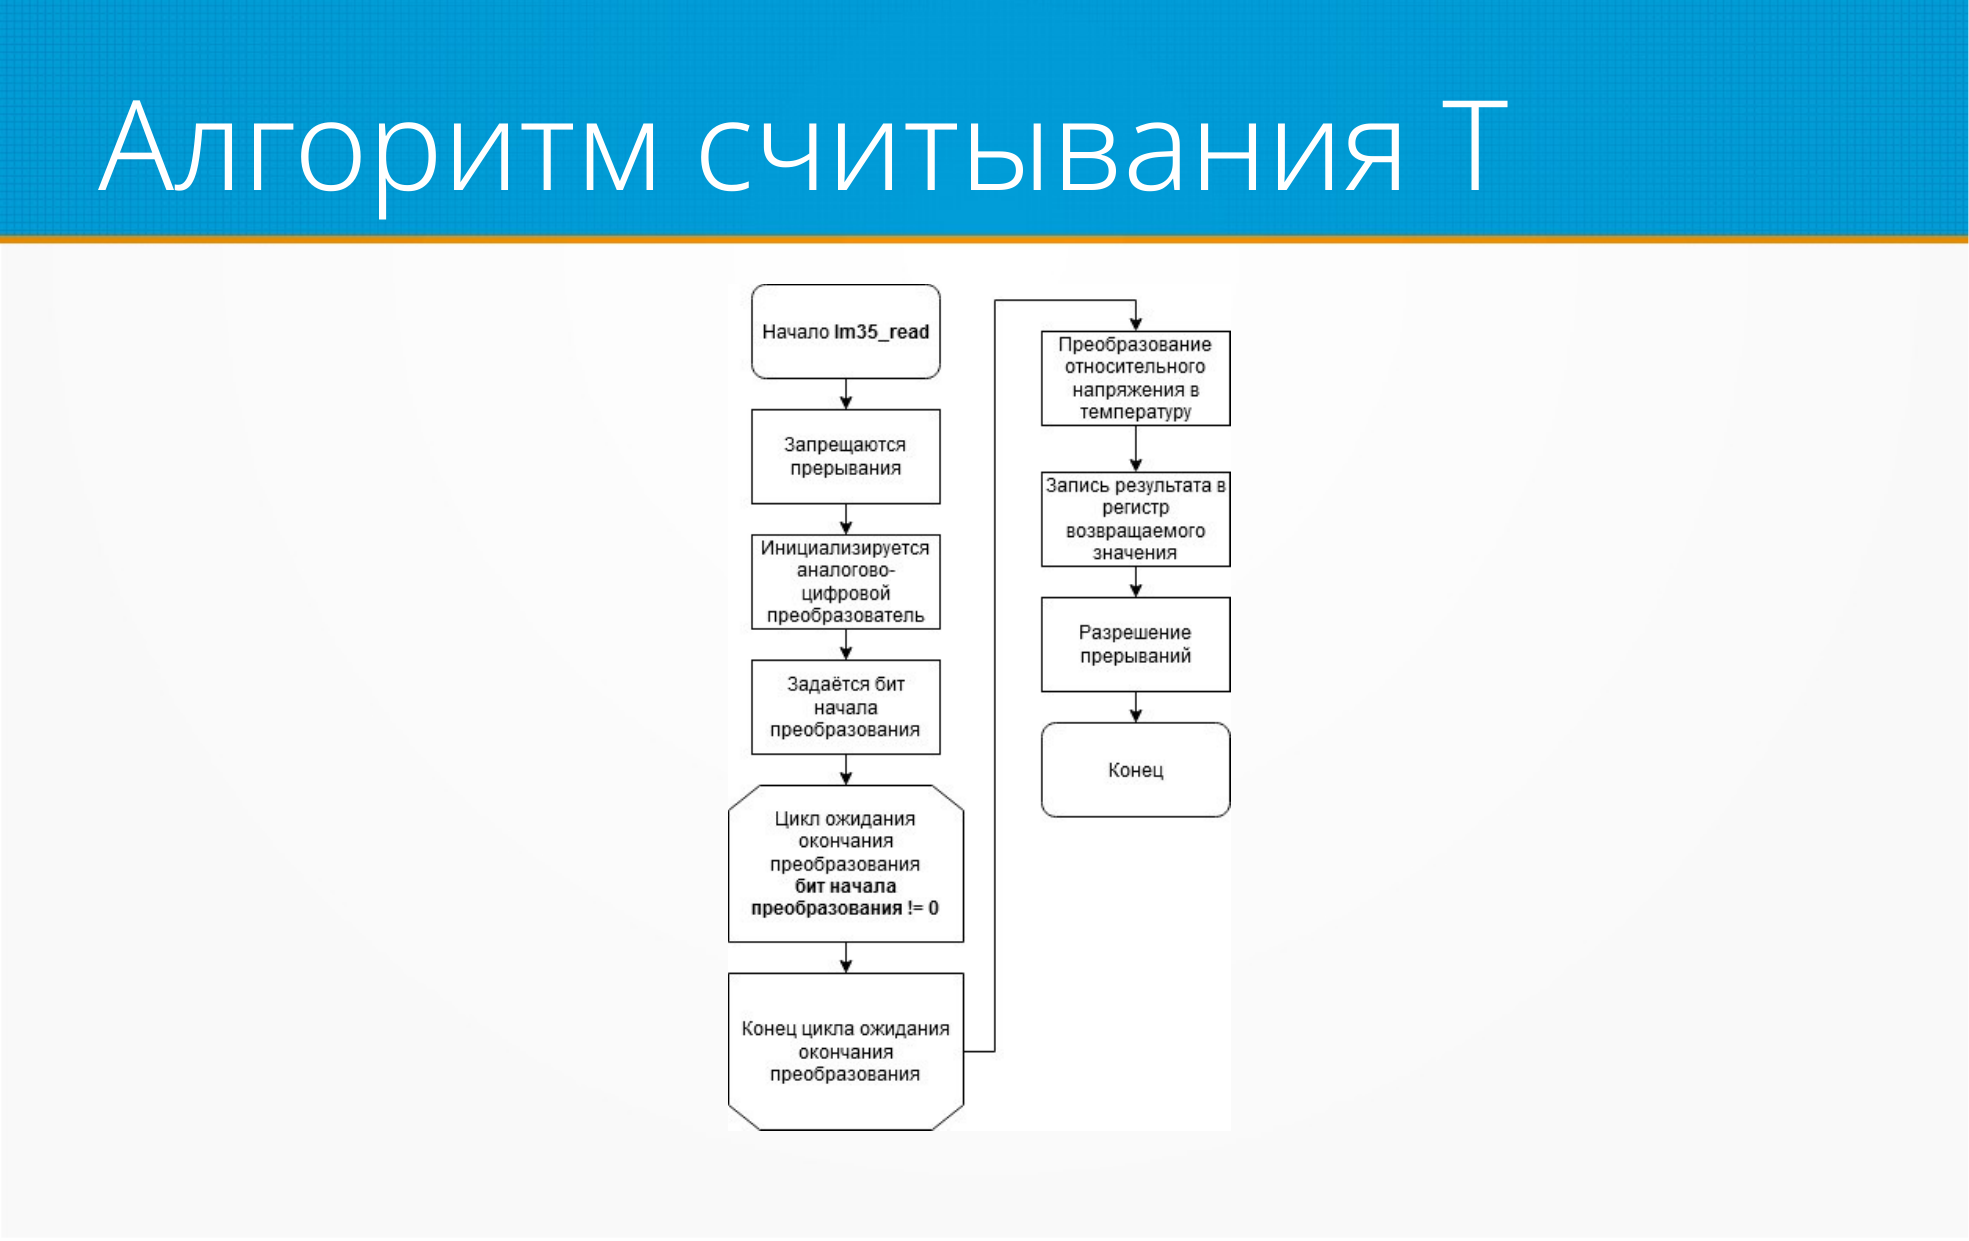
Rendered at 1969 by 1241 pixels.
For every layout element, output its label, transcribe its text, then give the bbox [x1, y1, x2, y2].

picture [0, 233, 1969, 1241]
title Алгоритм считывания T [98, 19, 1870, 227]
